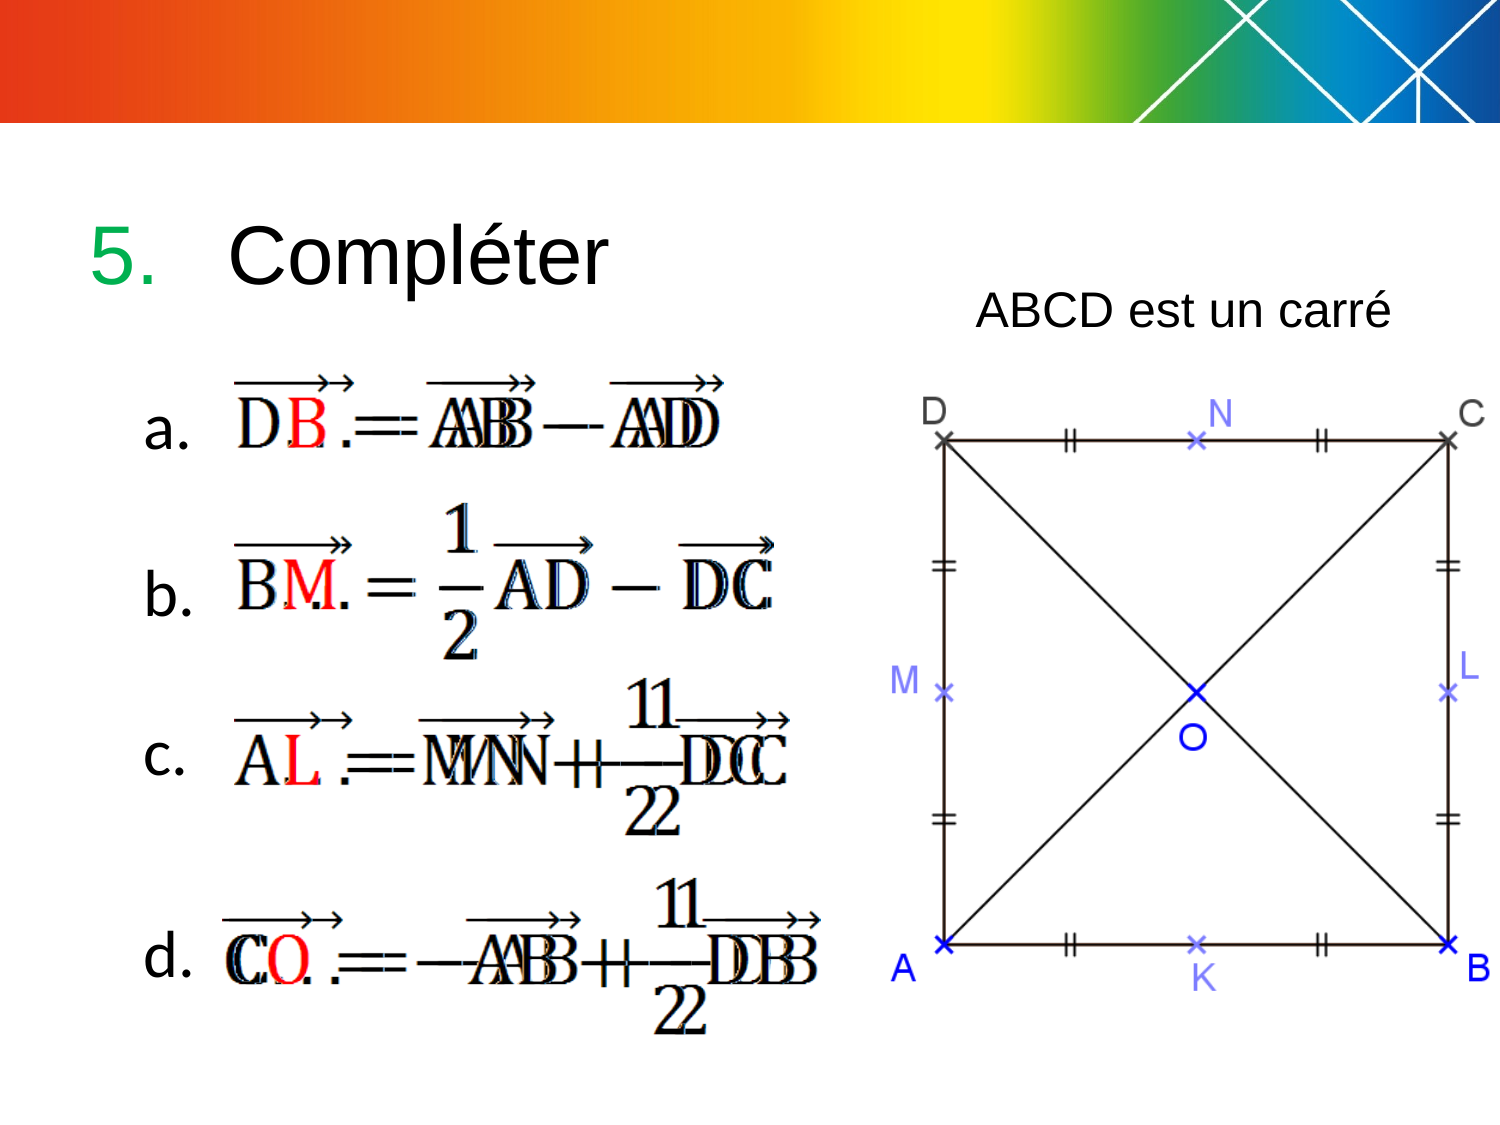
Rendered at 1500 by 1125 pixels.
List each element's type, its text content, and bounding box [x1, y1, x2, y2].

text_box Compléter [75, 164, 1500, 339]
picture [234, 363, 724, 478]
picture [234, 492, 790, 850]
picture [0, 0, 1359, 123]
picture [1340, 0, 1500, 123]
picture [867, 375, 1500, 1003]
text_box a. b. c. d. [128, 375, 685, 1079]
picture [222, 867, 821, 1049]
text_box ABCD est un carré [960, 269, 1454, 345]
